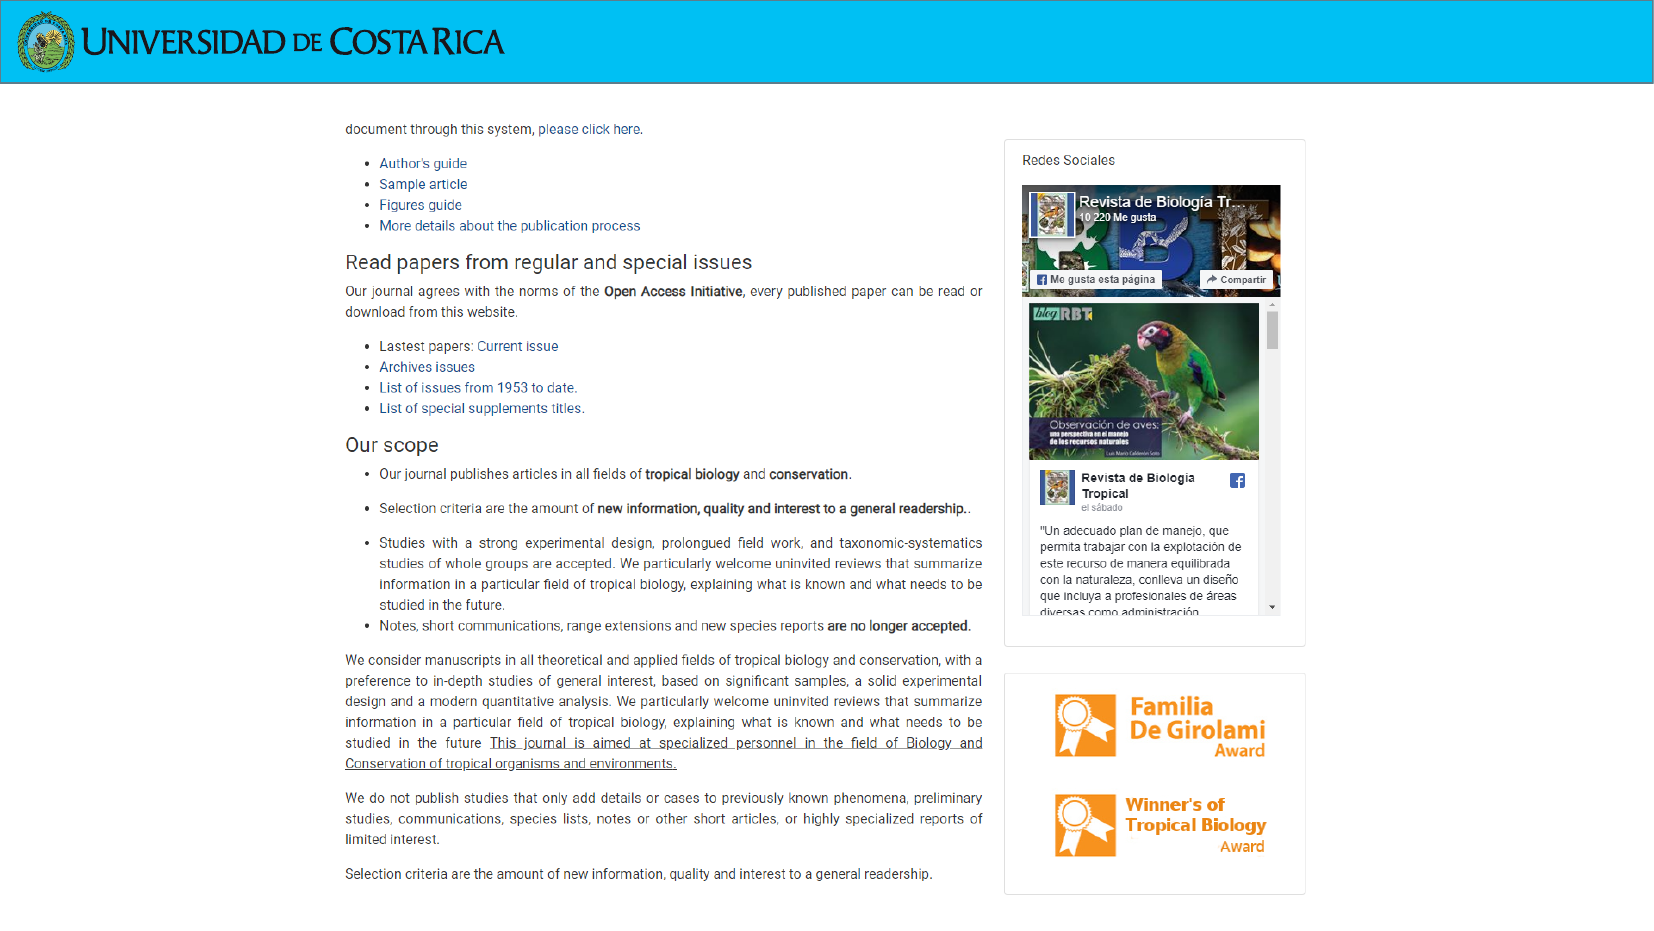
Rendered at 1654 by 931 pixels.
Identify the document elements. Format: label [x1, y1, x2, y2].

picture [0, 118, 1654, 911]
